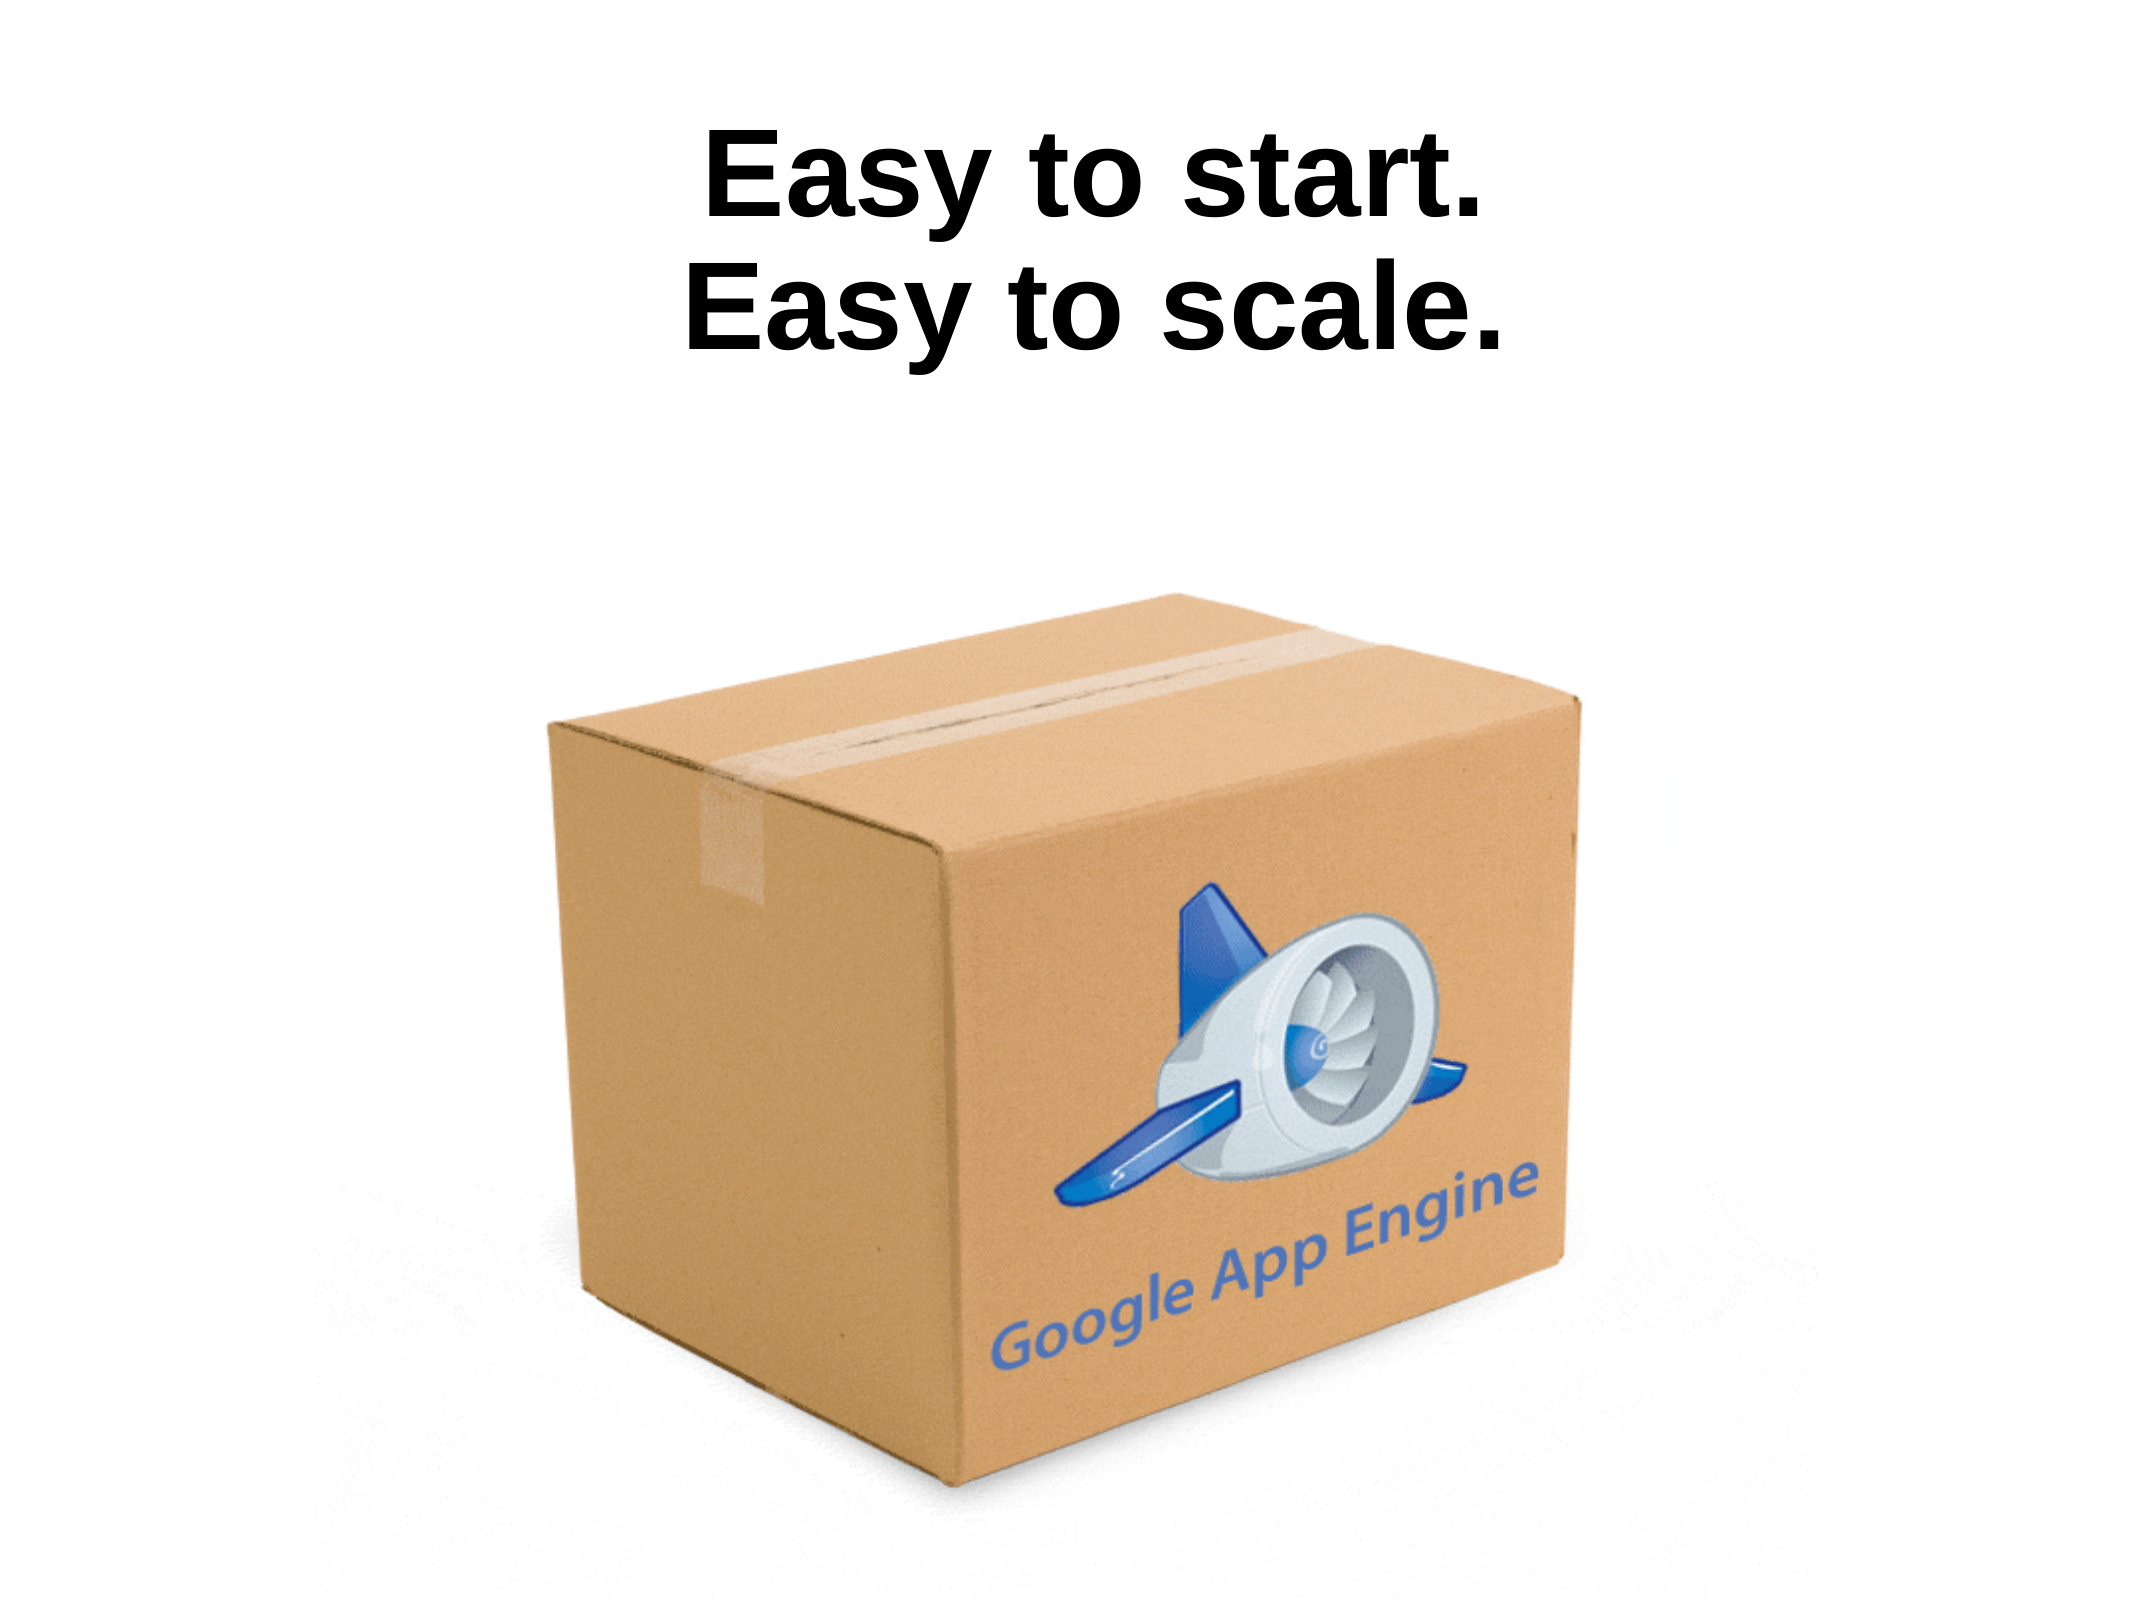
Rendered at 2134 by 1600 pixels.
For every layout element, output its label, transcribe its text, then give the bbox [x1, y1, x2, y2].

text_box Easy to start. Easy to scale. [222, 110, 1967, 388]
picture [314, 442, 1818, 1600]
